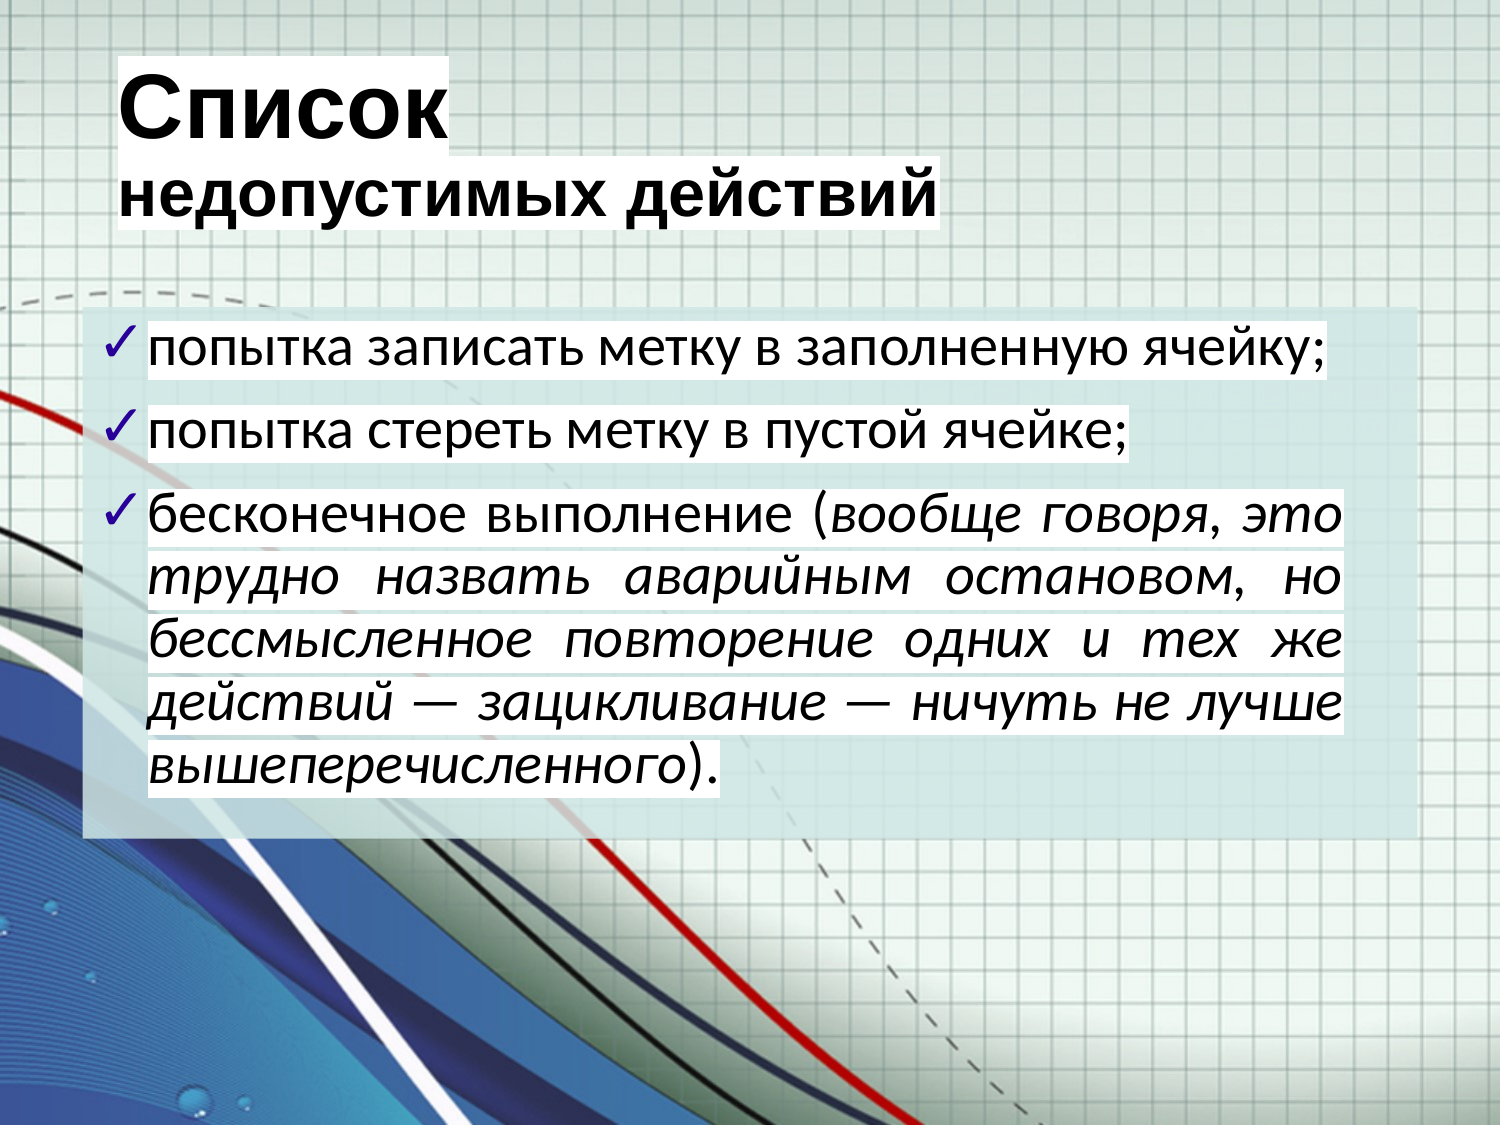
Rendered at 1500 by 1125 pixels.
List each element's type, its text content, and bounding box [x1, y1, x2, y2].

list [103, 299, 735, 307]
list [103, 839, 735, 1014]
picture [0, 0, 1500, 1125]
title Список недопустимых действий [103, 32, 1397, 258]
list попытка записать метку в заполненную ячейку; попытка стереть метку в пустой ячейке; бесконечное выполнение (вообще говоря, это трудно назвать аварийным остановом, но бессмысленное повторение одних и тех же действий — зацикливание — ничуть не лучше вышеперечисленного). [82, 307, 1418, 839]
